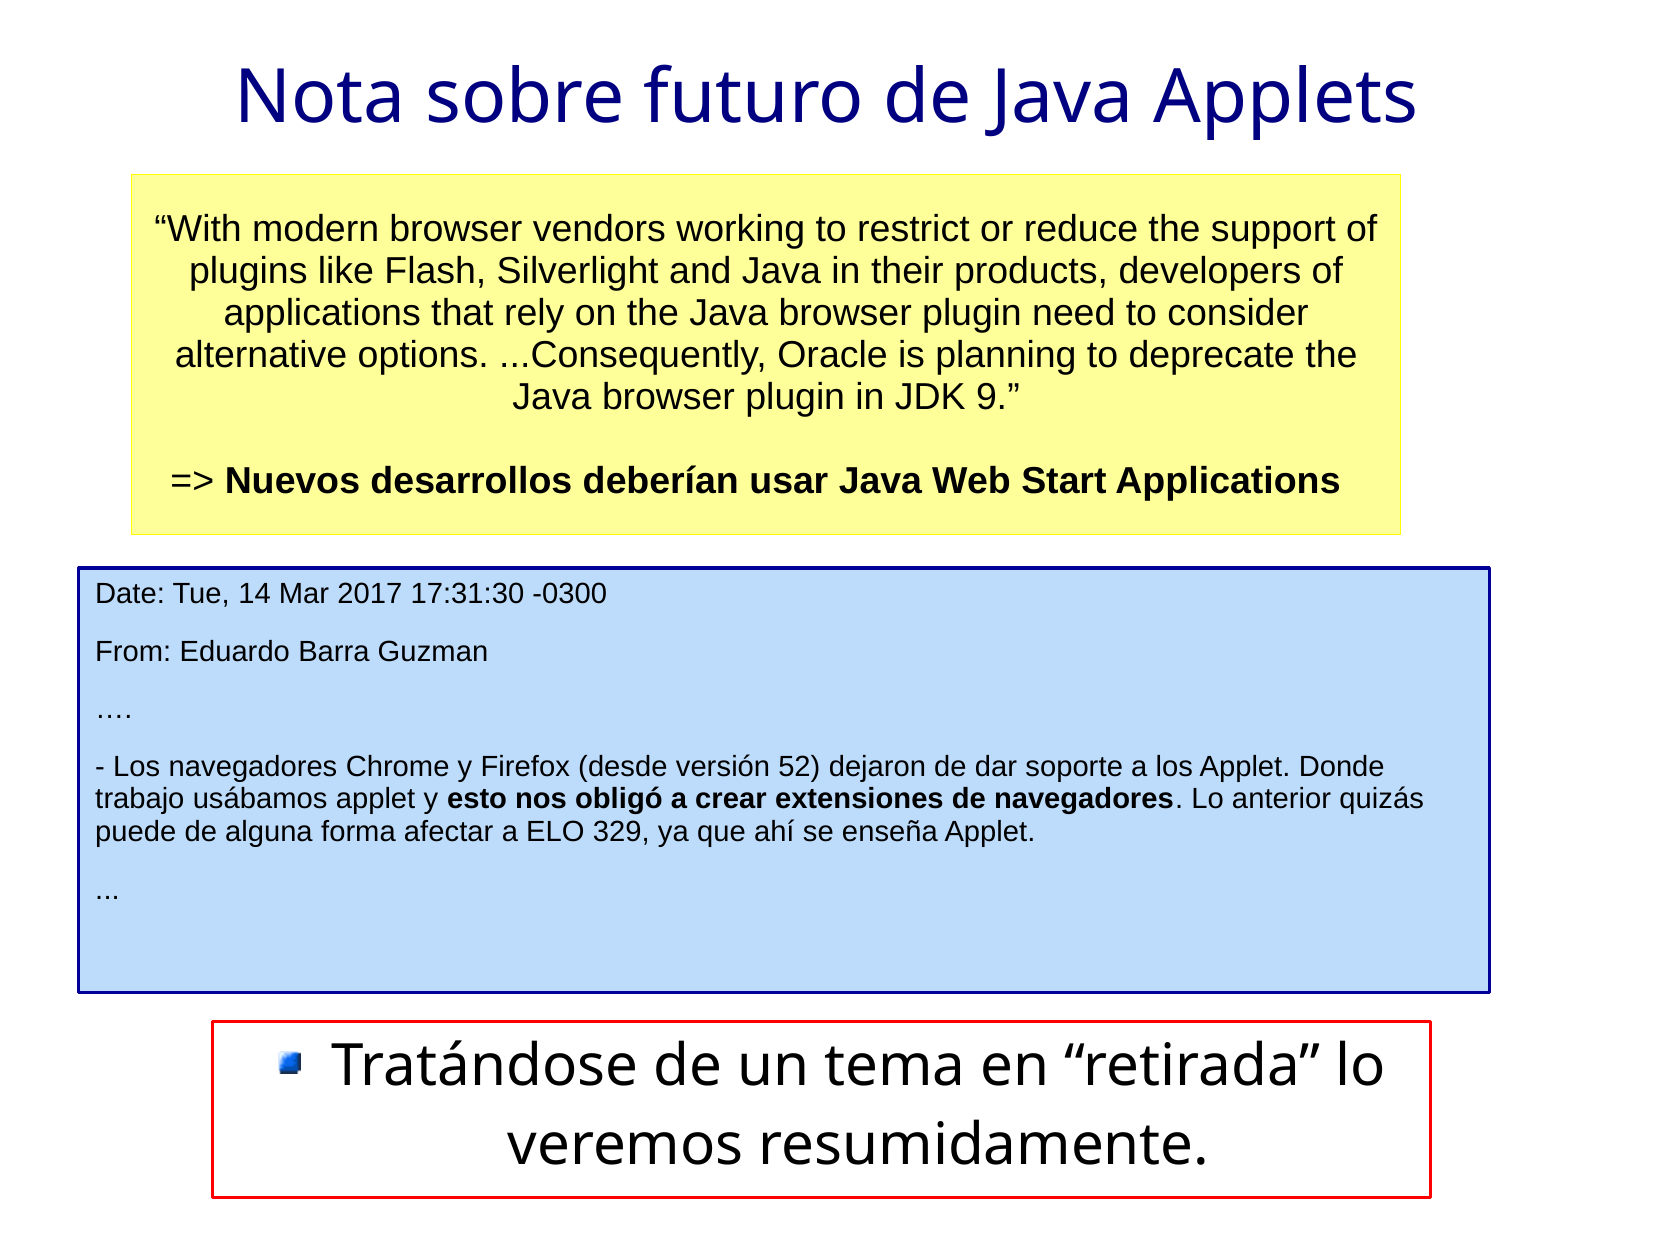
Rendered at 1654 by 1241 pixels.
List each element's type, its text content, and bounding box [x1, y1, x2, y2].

list Tratándose de un tema en “retirada” lo veremos resumidamente. [212, 1021, 1431, 1198]
title Nota sobre futuro de Java Applets [82, 43, 1571, 145]
text_box “With modern browser vendors working to restrict or reduce the support of plugins like Flash, Silverlight and Java in their products, developers of applications that rely on the Java browser plugin need to consider alternative options. ...Consequently, Oracle is planning to deprecate the Java browser plugin in JDK 9.” => Nuevos desarrollos deberían usar Java Web Start Applications [131, 174, 1401, 535]
text_box Date: Tue, 14 Mar 2017 17:31:30 -0300 From: Eduardo Barra Guzman …. - Los navegadores Chrome y Firefox (desde versión 52) dejaron de dar soporte a los Applet. Donde trabajo usábamos applet y esto nos obligó a crear extensiones de navegadores. Lo anterior quizás puede de alguna forma afectar a ELO 329, ya que ahí se enseña Applet. ... [78, 568, 1490, 993]
